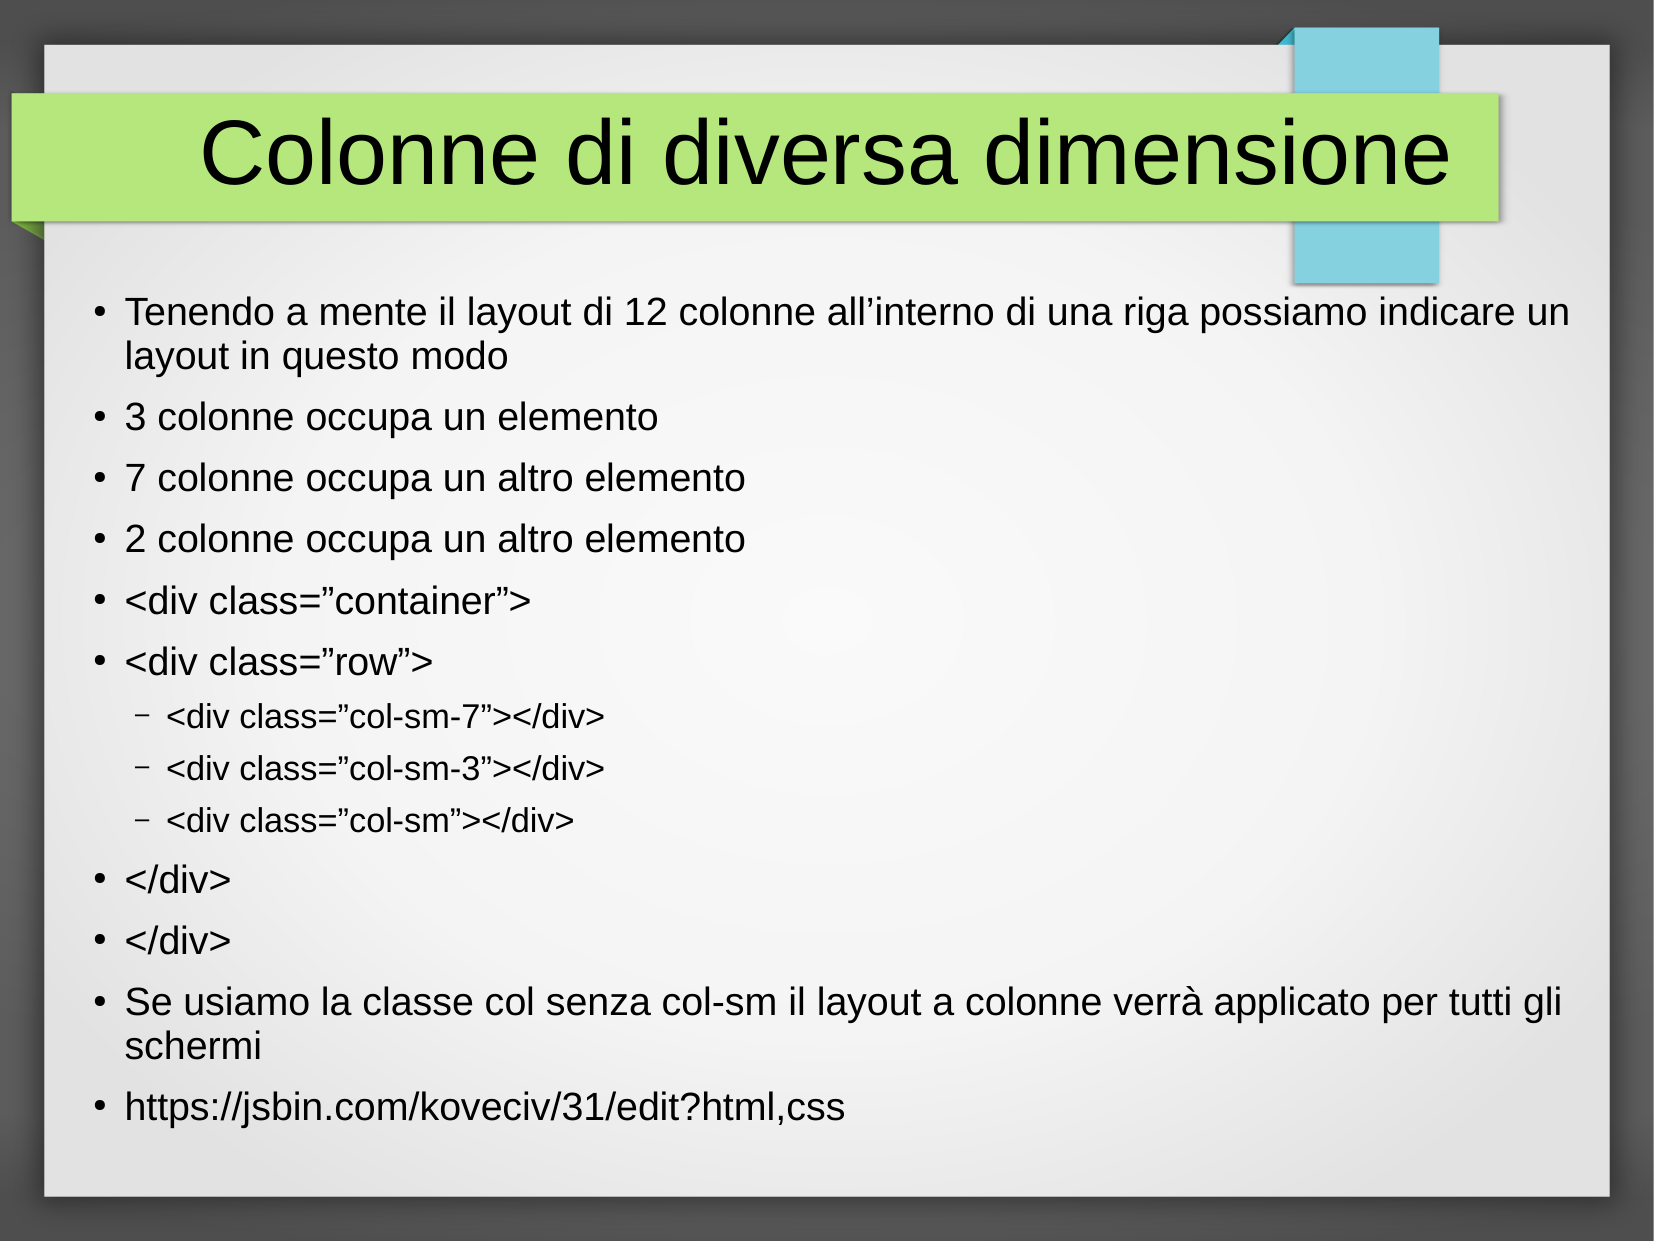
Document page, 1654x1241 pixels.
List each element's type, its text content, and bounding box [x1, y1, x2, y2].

picture [0, 0, 1654, 1241]
list Tenendo a mente il layout di 12 colonne all’interno di una riga possiamo indicare un layout in questo modo 3 colonne occupa un elemento 7 colonne occupa un altro elemento 2 colonne occupa un altro elemento <div class=”container”> <div class=”row”> <div class=”col-sm-7”></div> <div class=”col-sm-3”></div> <div class=”col-sm”></div> </div> </div> Se usiamo la classe col senza col-sm il layout a colonne verrà applicato per tutti gli schermi https://jsbin.com/koveciv/31/edit?html,css [82, 290, 1571, 1134]
title Colonne di diversa dimensione [82, 49, 1571, 257]
